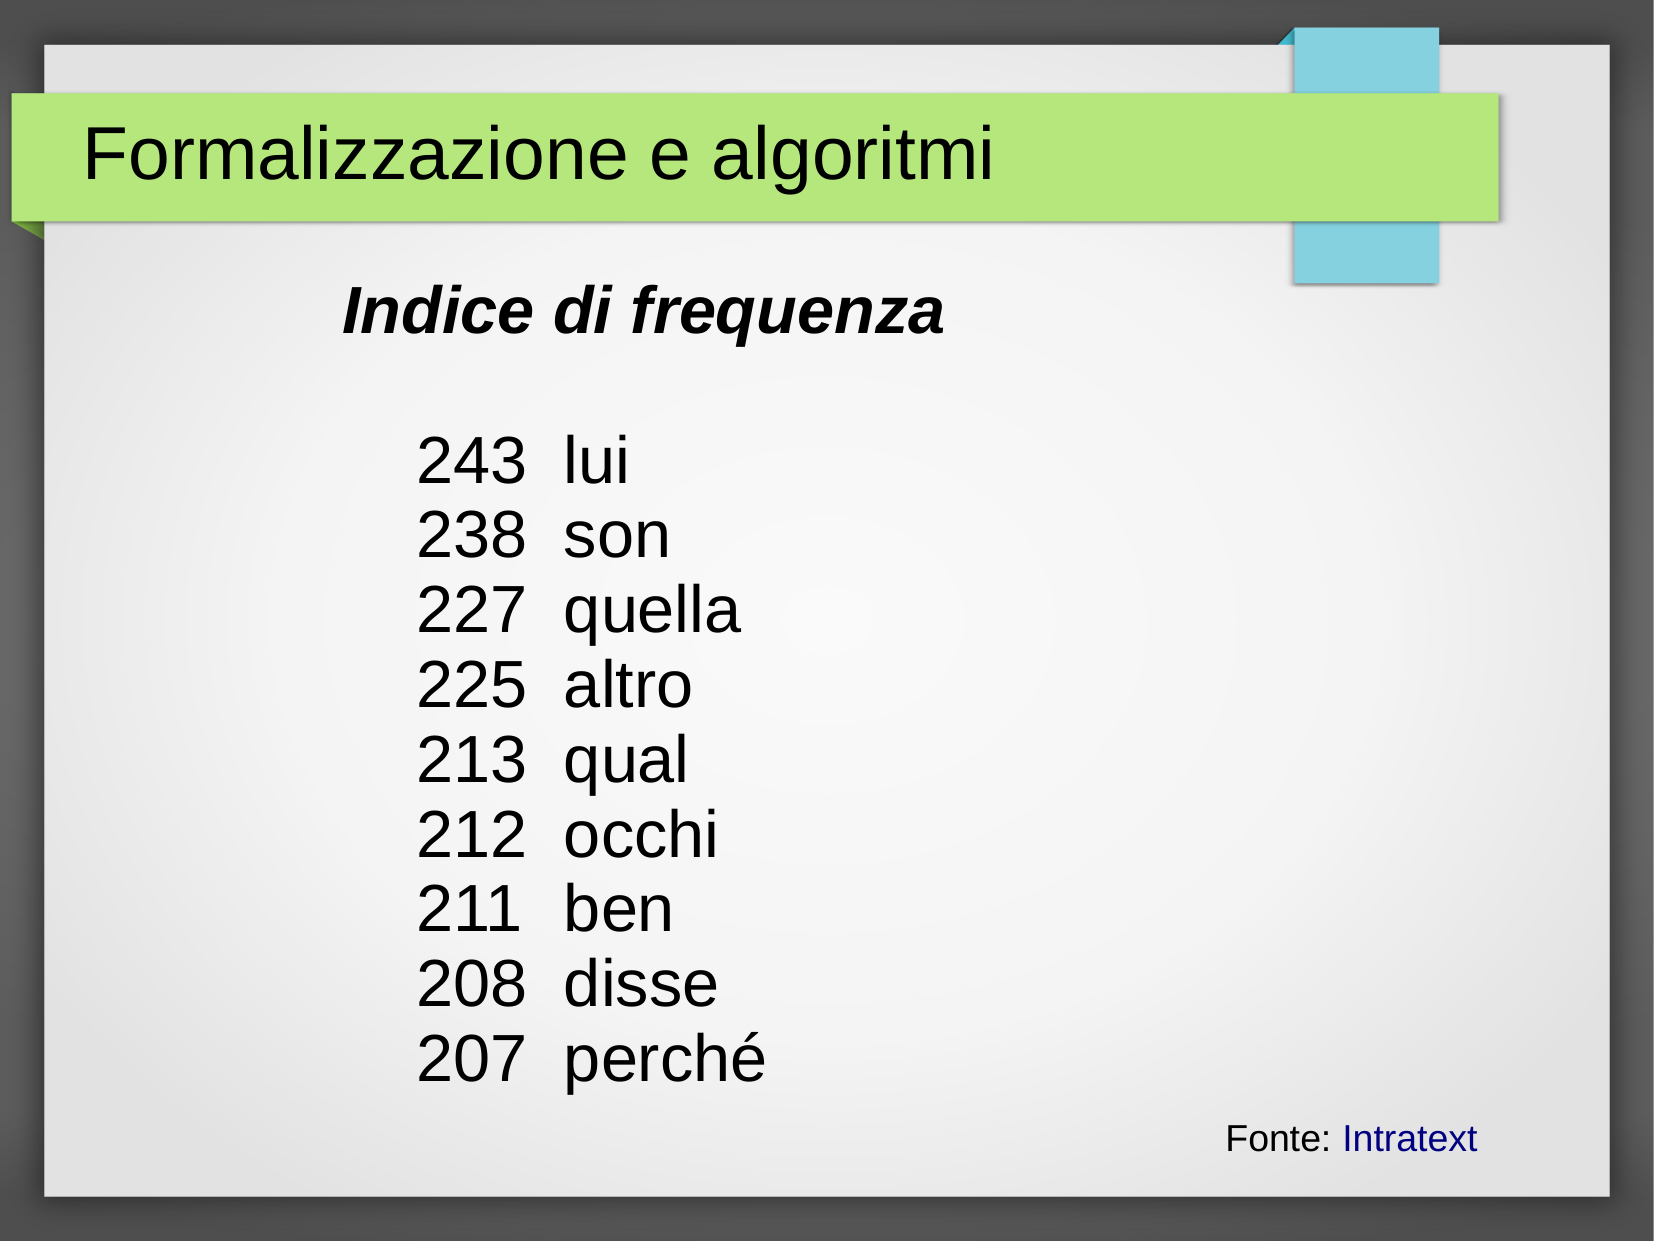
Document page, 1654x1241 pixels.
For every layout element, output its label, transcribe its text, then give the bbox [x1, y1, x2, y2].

title Formalizzazione e algoritmi [82, 94, 1264, 213]
subtitle Indice di frequenza 243 lui 238 son 227 quella 225 altro 213 qual 212 occhi 211 ben 208 disse 207 perché [342, 273, 1571, 1096]
text_box Fonte: Intratext [1210, 1110, 1493, 1168]
picture [0, 0, 1654, 1241]
